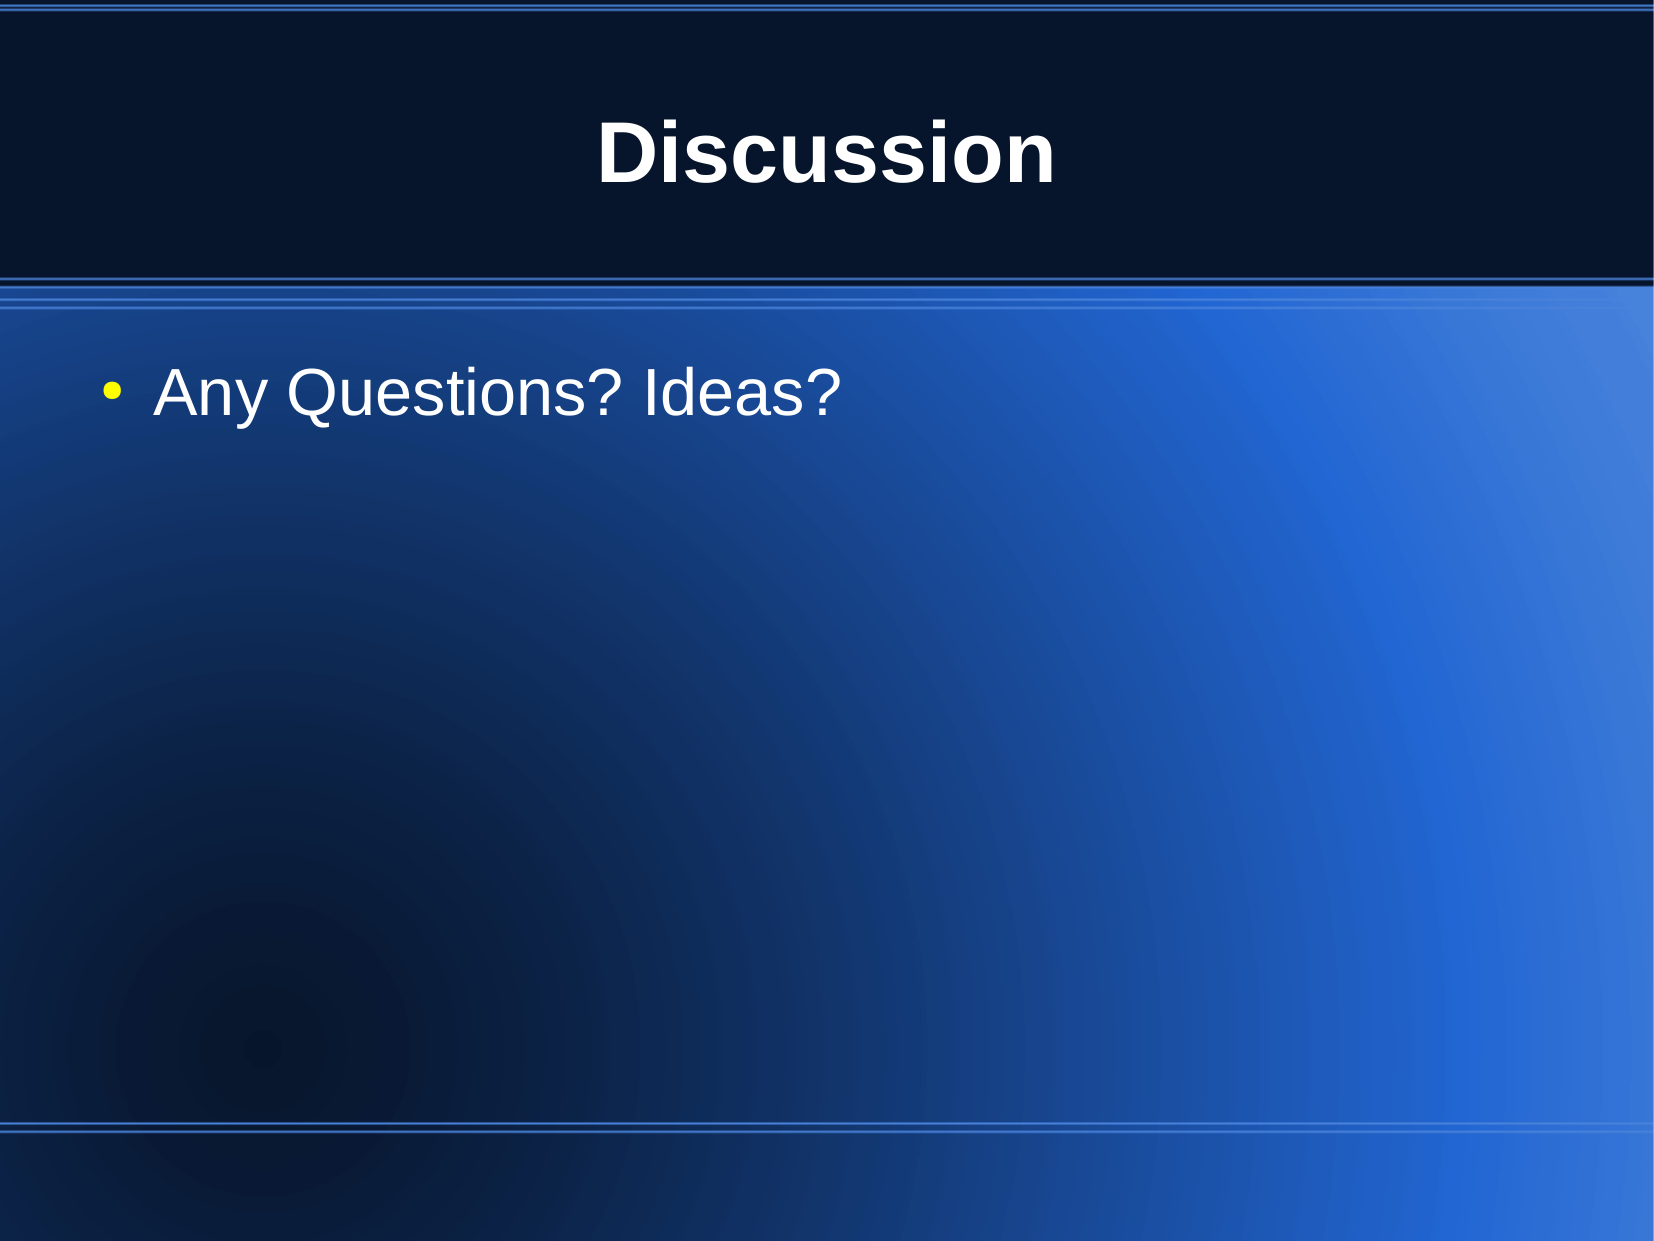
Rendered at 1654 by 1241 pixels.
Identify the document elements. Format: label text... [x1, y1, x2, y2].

title Discussion [82, 49, 1571, 257]
picture [0, 0, 1654, 1241]
list Any Questions? Ideas? [82, 355, 1571, 1058]
